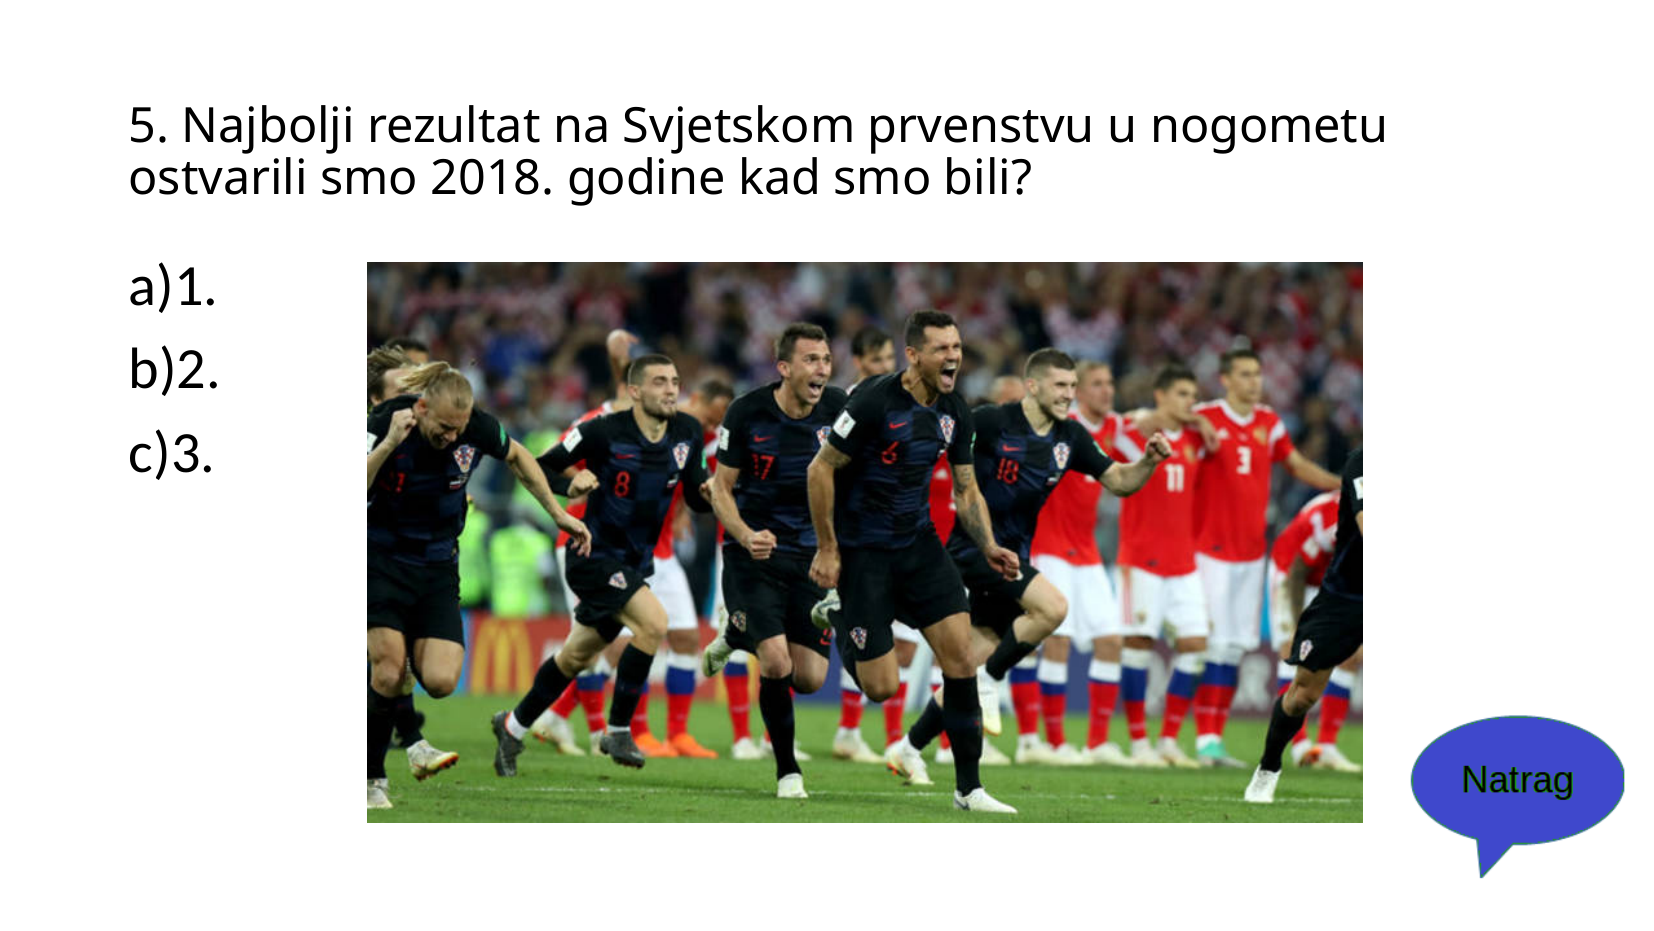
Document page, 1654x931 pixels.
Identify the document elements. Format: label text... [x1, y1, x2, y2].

title 5. Najbolji rezultat na Svjetskom prvenstvu u nogometu ostvarili smo 2018. godine kad smo bili? [113, 92, 1540, 272]
list 1. 2. 3. [113, 247, 287, 838]
picture [367, 262, 1363, 823]
picture [1372, 708, 1642, 887]
